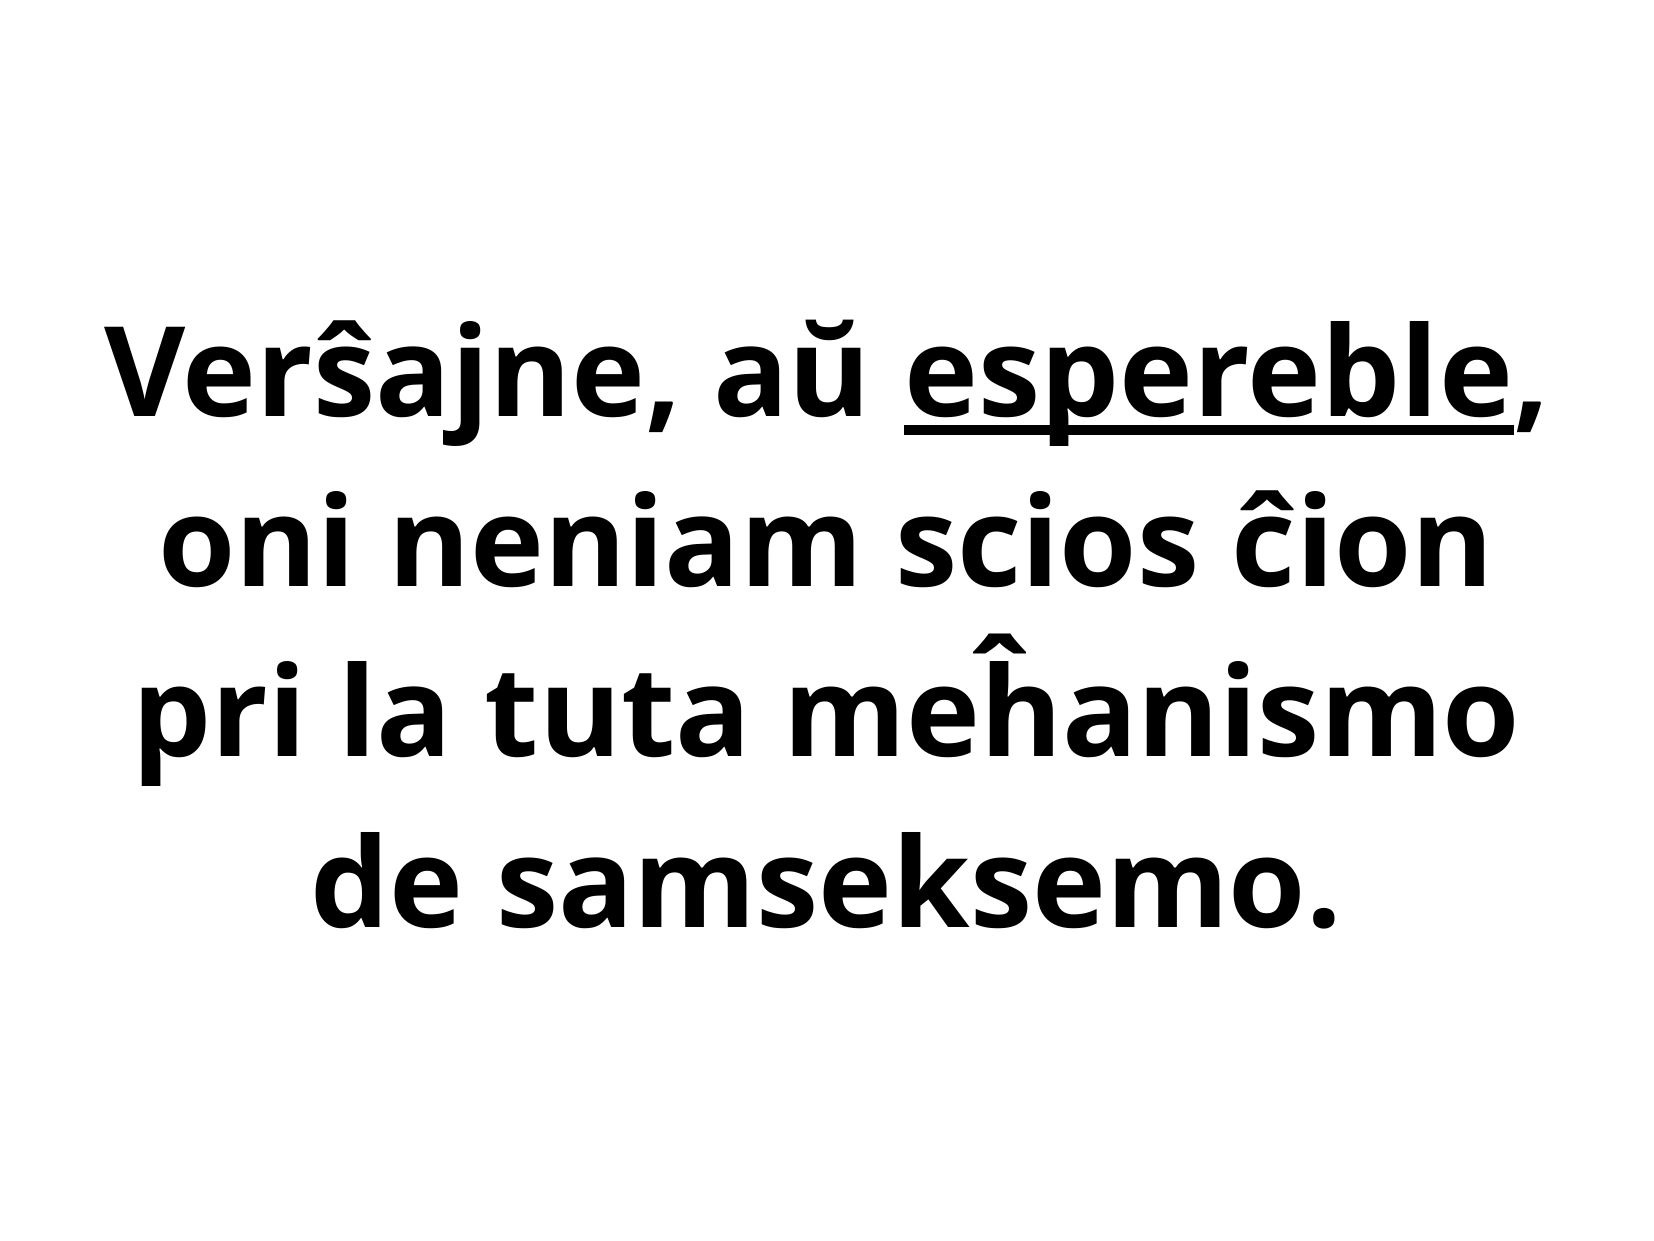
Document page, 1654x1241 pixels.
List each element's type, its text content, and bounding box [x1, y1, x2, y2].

title Verŝajne, aŭ espereble, oni neniam scios ĉion pri la tuta meĥanismo de samseksemo. [82, 53, 1571, 1193]
